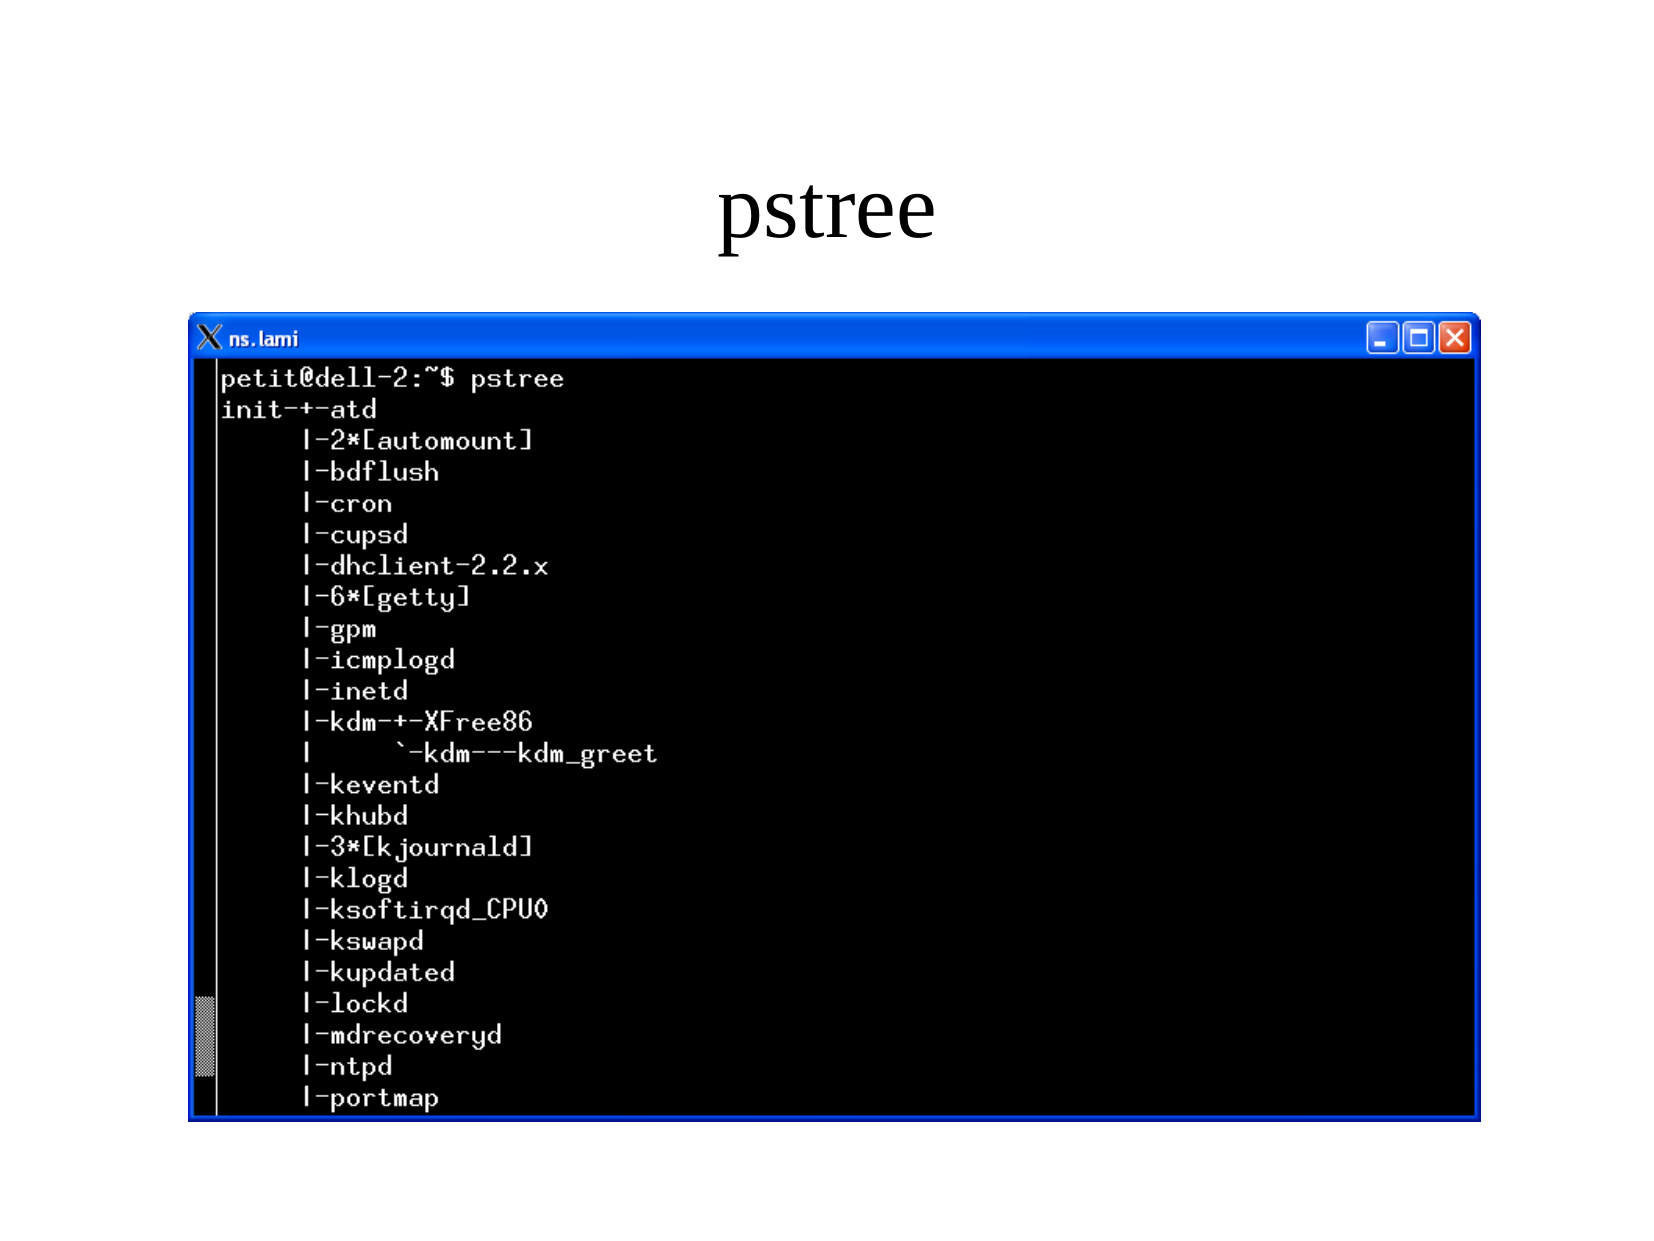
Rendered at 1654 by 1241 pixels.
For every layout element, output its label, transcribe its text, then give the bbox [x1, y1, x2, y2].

picture [188, 312, 1481, 1123]
title pstree [121, 102, 1534, 311]
